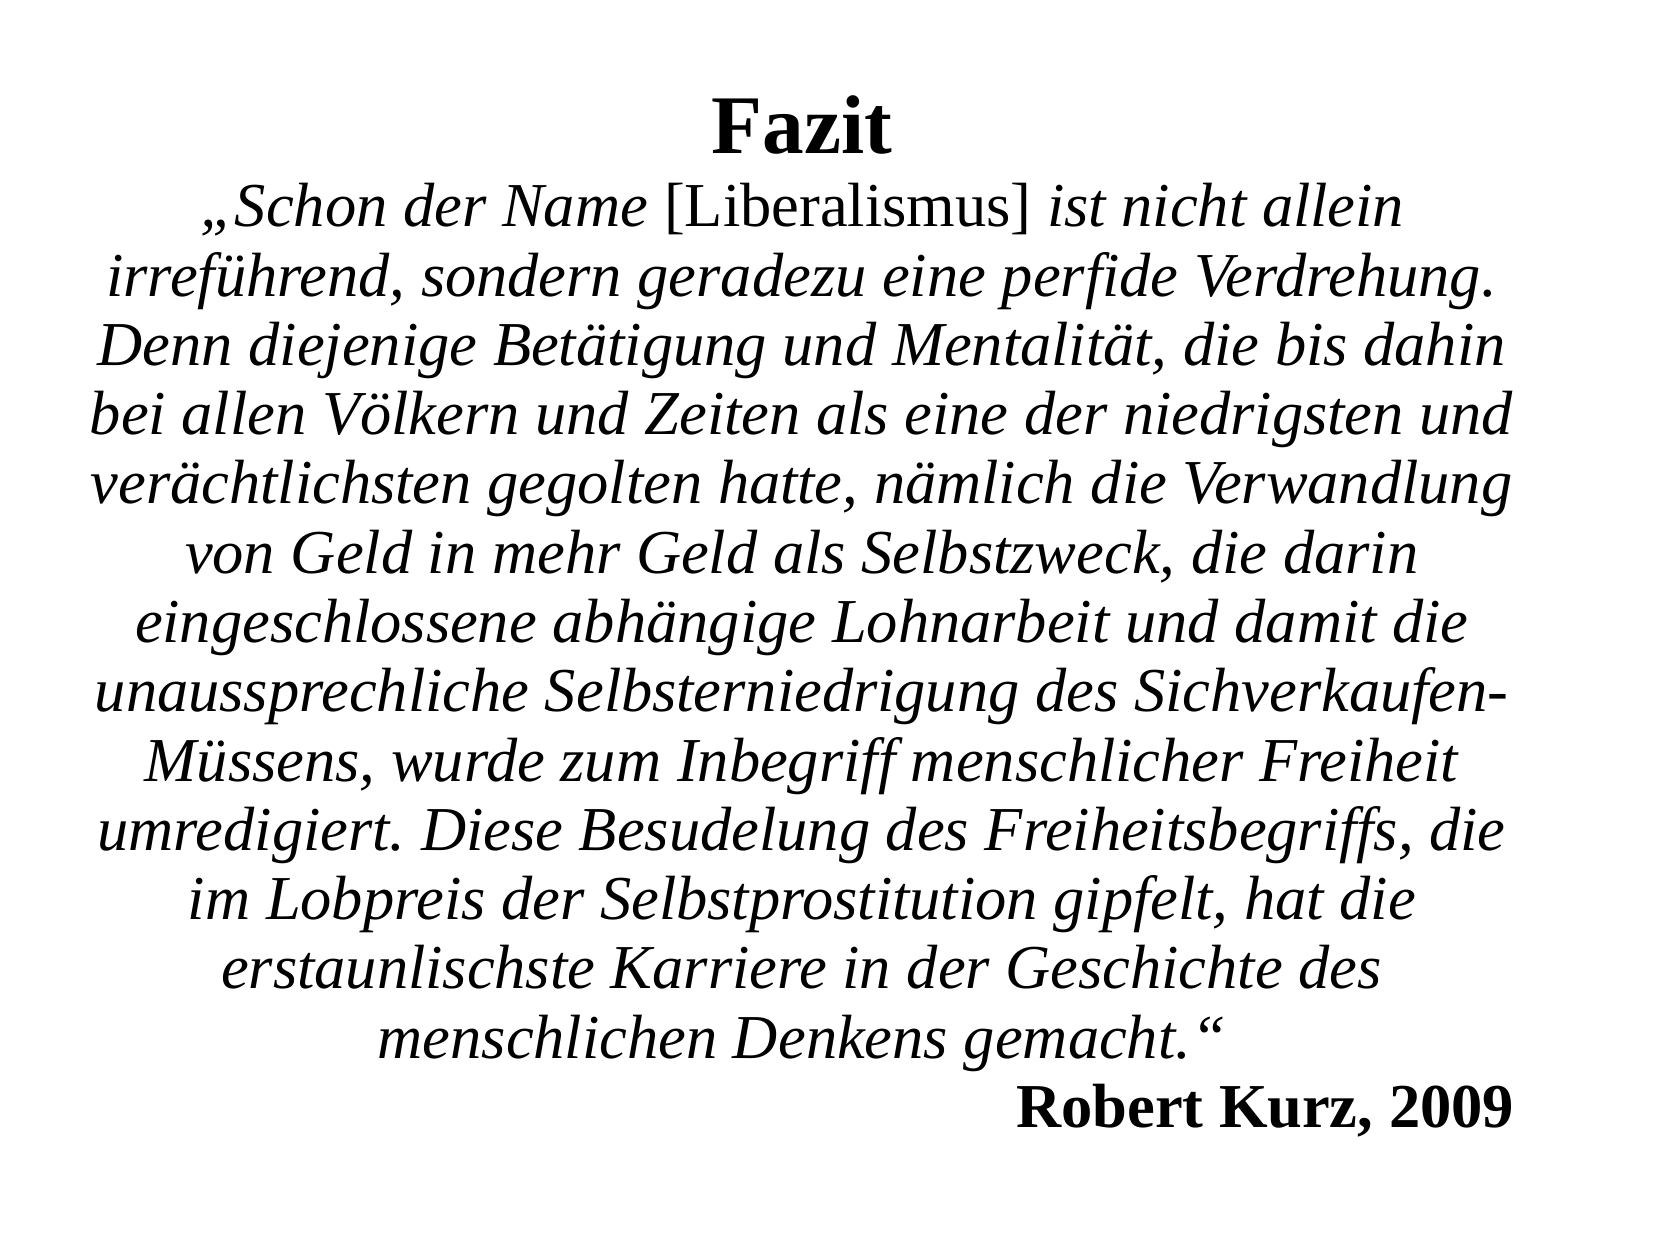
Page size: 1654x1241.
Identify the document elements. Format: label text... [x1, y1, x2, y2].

text_box Fazit „Schon der Name [Liberalismus] ist nicht allein irreführend, sondern geradezu eine perfide Verdrehung. Denn diejenige Betätigung und Mentalität, die bis dahin bei allen Völkern und Zeiten als eine der niedrigsten und verächtlichsten gegolten hatte, nämlich die Verwandlung von Geld in mehr Geld als Selbstzweck, die darin eingeschlossene abhängige Lohnarbeit und damit die unaussprechliche Selbsterniedrigung des Sichverkaufen-Müssens, wurde zum Inbegriff menschlicher Freiheit umredigiert. Diese Besudelung des Freiheitsbegriffs, die im Lobpreis der Selbstprostitution gipfelt, hat die erstaunlischste Karriere in der Geschichte des menschlichen Denkens gemacht.“ Robert Kurz, 2009 [75, 71, 1590, 1149]
